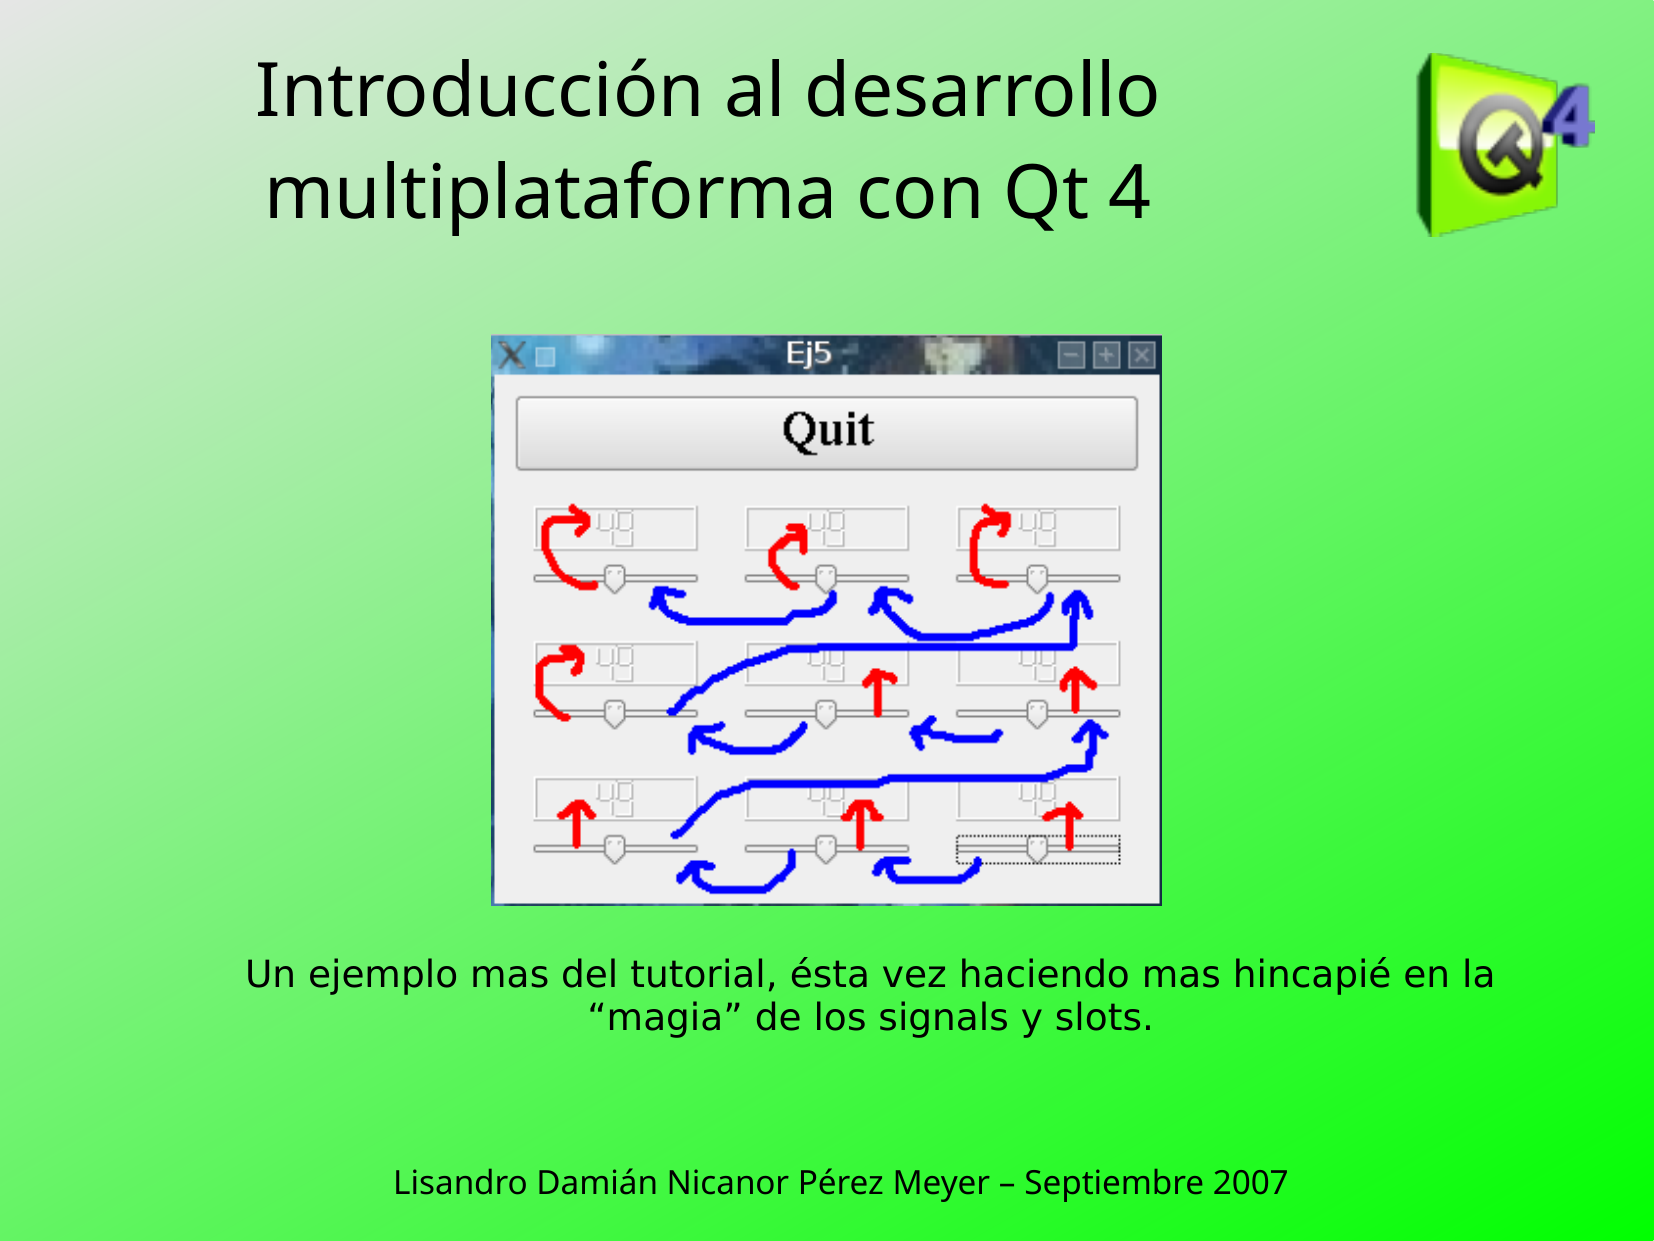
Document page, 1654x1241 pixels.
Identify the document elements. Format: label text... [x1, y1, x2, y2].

picture [1412, 53, 1595, 237]
picture [491, 334, 1162, 906]
title Introducción al desarrollo multiplataforma con Qt 4 [147, 11, 1270, 266]
text_box Lisandro Damián Nicanor Pérez Meyer – Septiembre 2007 [88, 1151, 1595, 1213]
text_box Un ejemplo mas del tutorial, ésta vez haciendo mas hincapié en la “magia” de los signals y slots. [177, 944, 1565, 1047]
